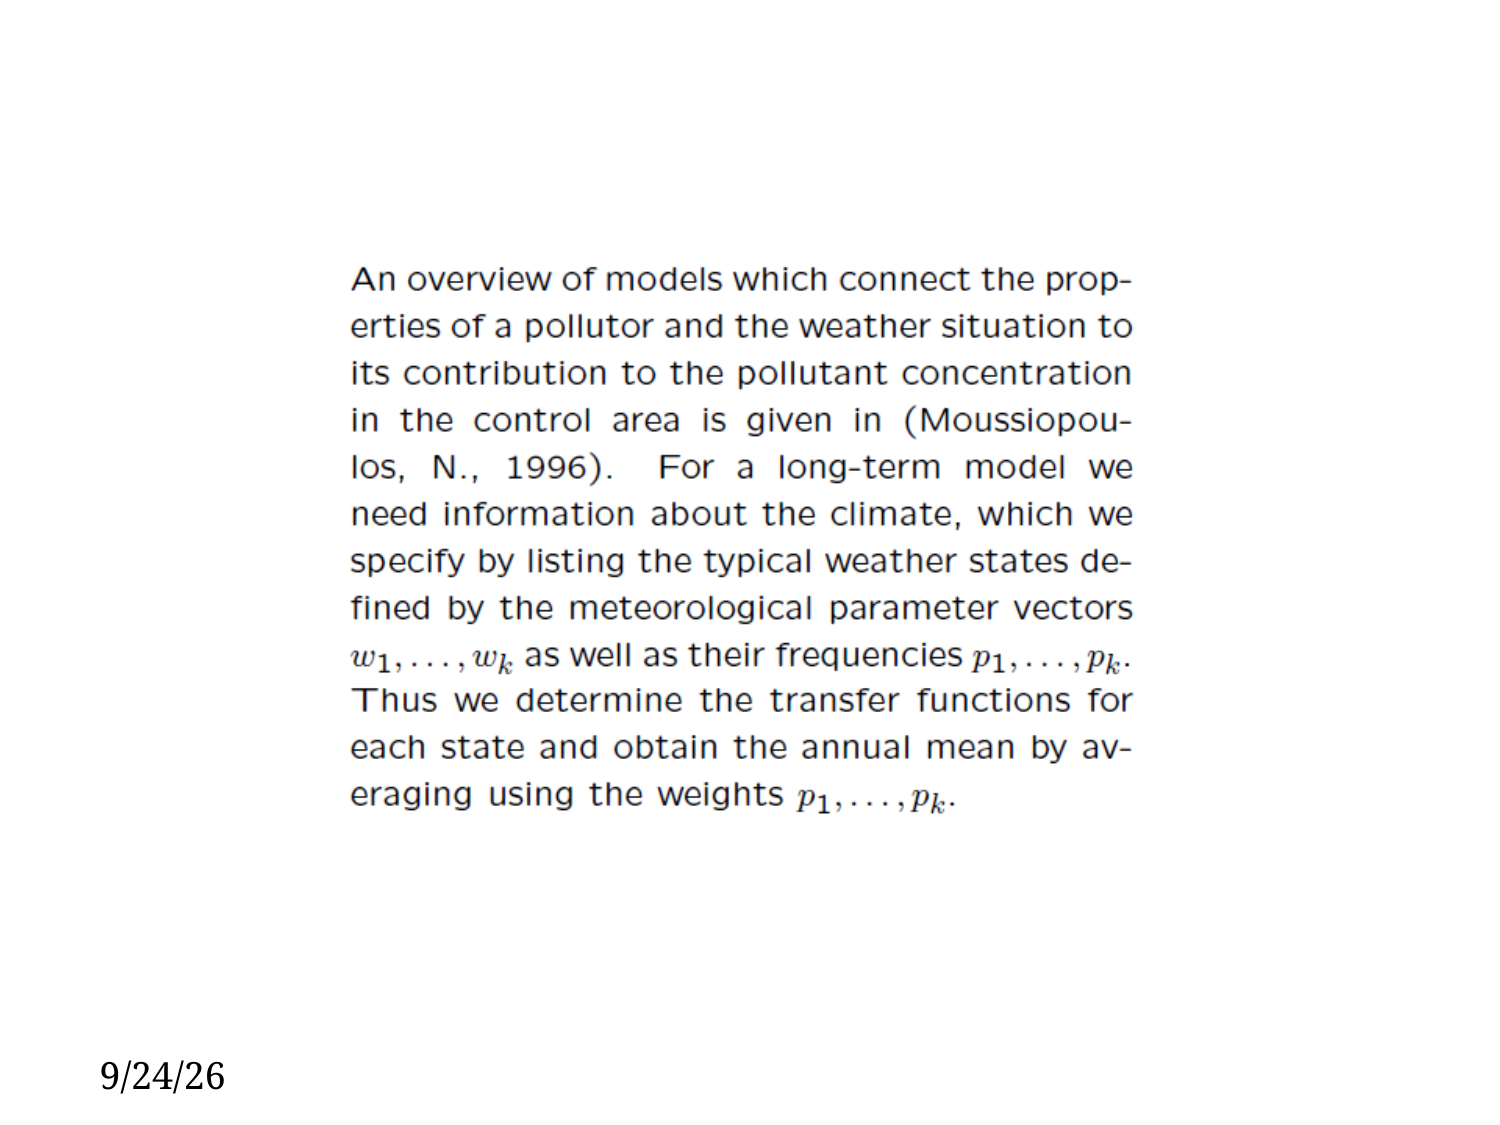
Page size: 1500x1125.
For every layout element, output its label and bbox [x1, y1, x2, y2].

picture [332, 233, 1168, 892]
